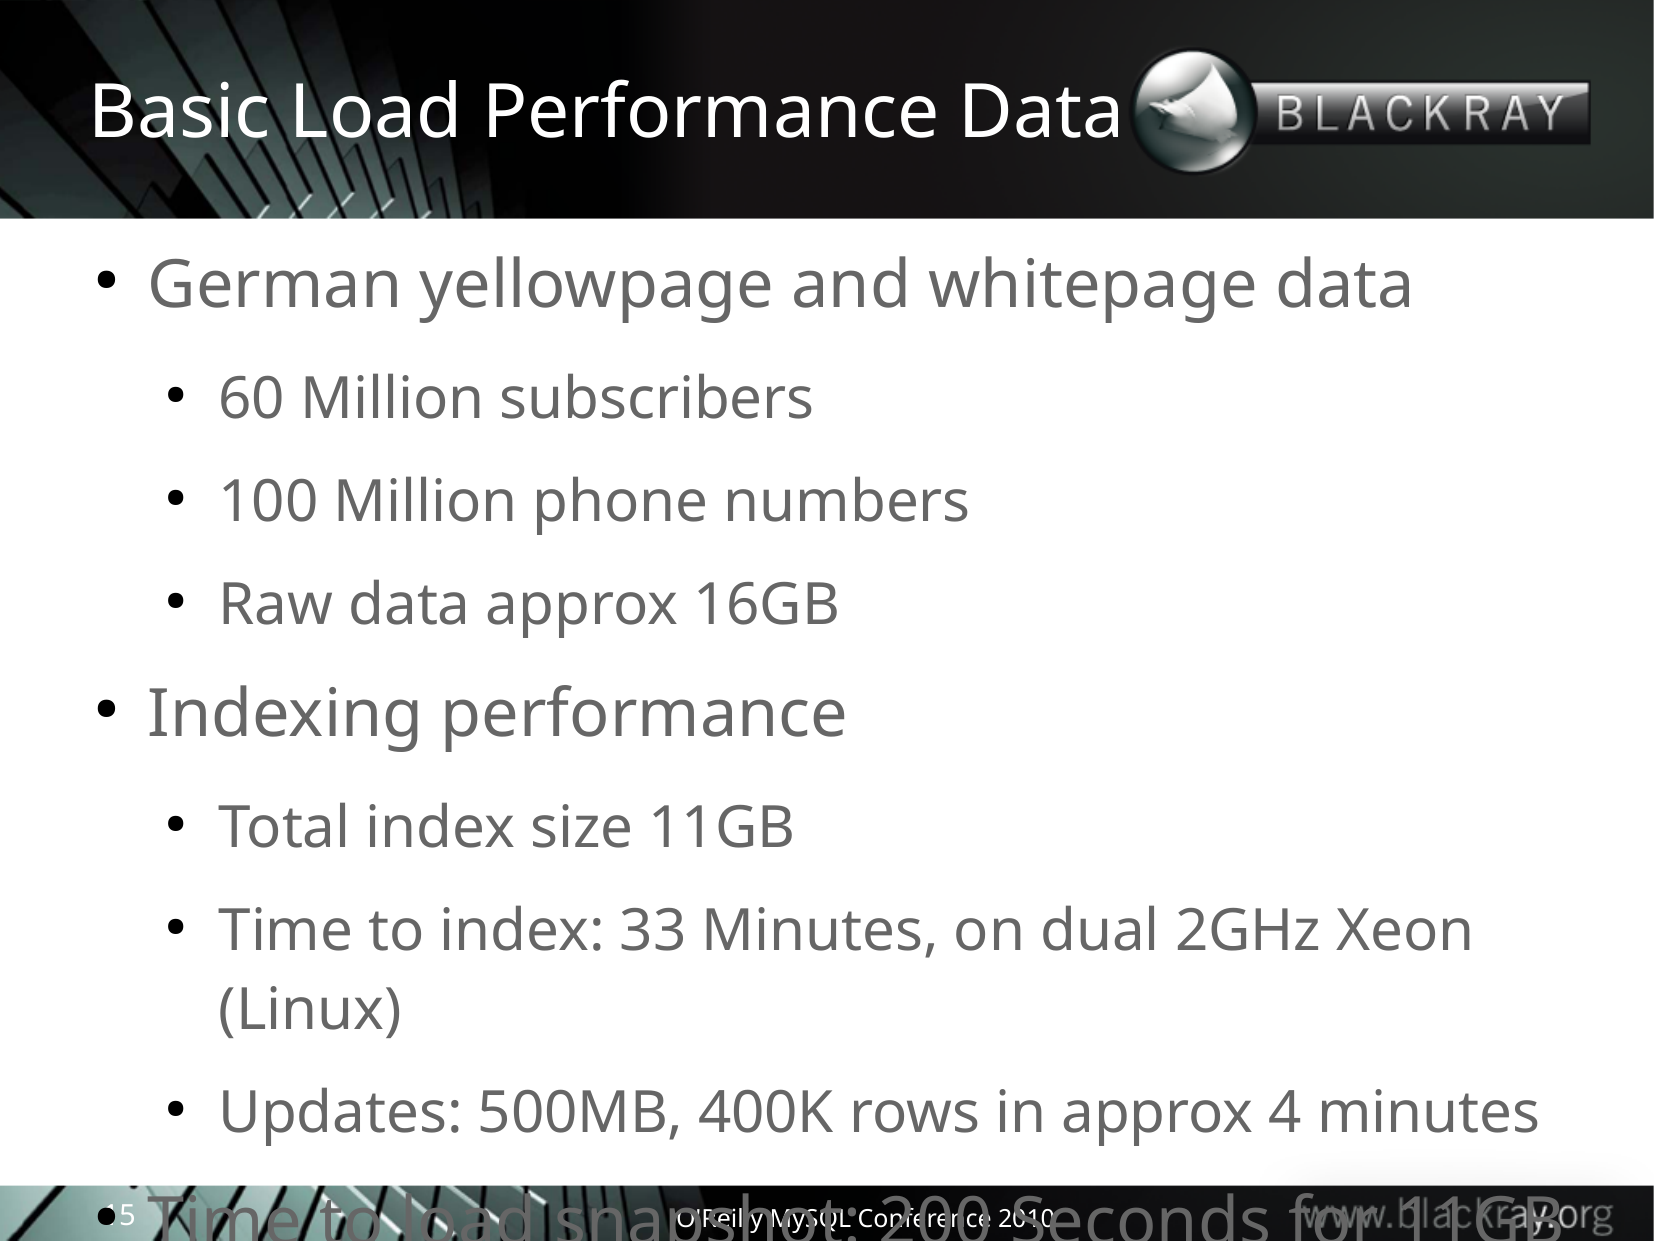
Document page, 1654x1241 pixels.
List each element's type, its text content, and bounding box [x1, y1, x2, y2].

list German yellowpage and whitepage data 60 Million subscribers 100 Million phone numbers Raw data approx 16GB Indexing performance Total index size 11GB Time to index: 33 Minutes, on dual 2GHz Xeon (Linux) Updates: 500MB, 400K rows in approx 4 minutes Time to load snapshot: 200 Seconds for 11GB (limited only by HDD read performance) [76, 236, 1625, 1241]
picture [0, 0, 1654, 1241]
title Basic Load Performance Data [88, 46, 1577, 170]
